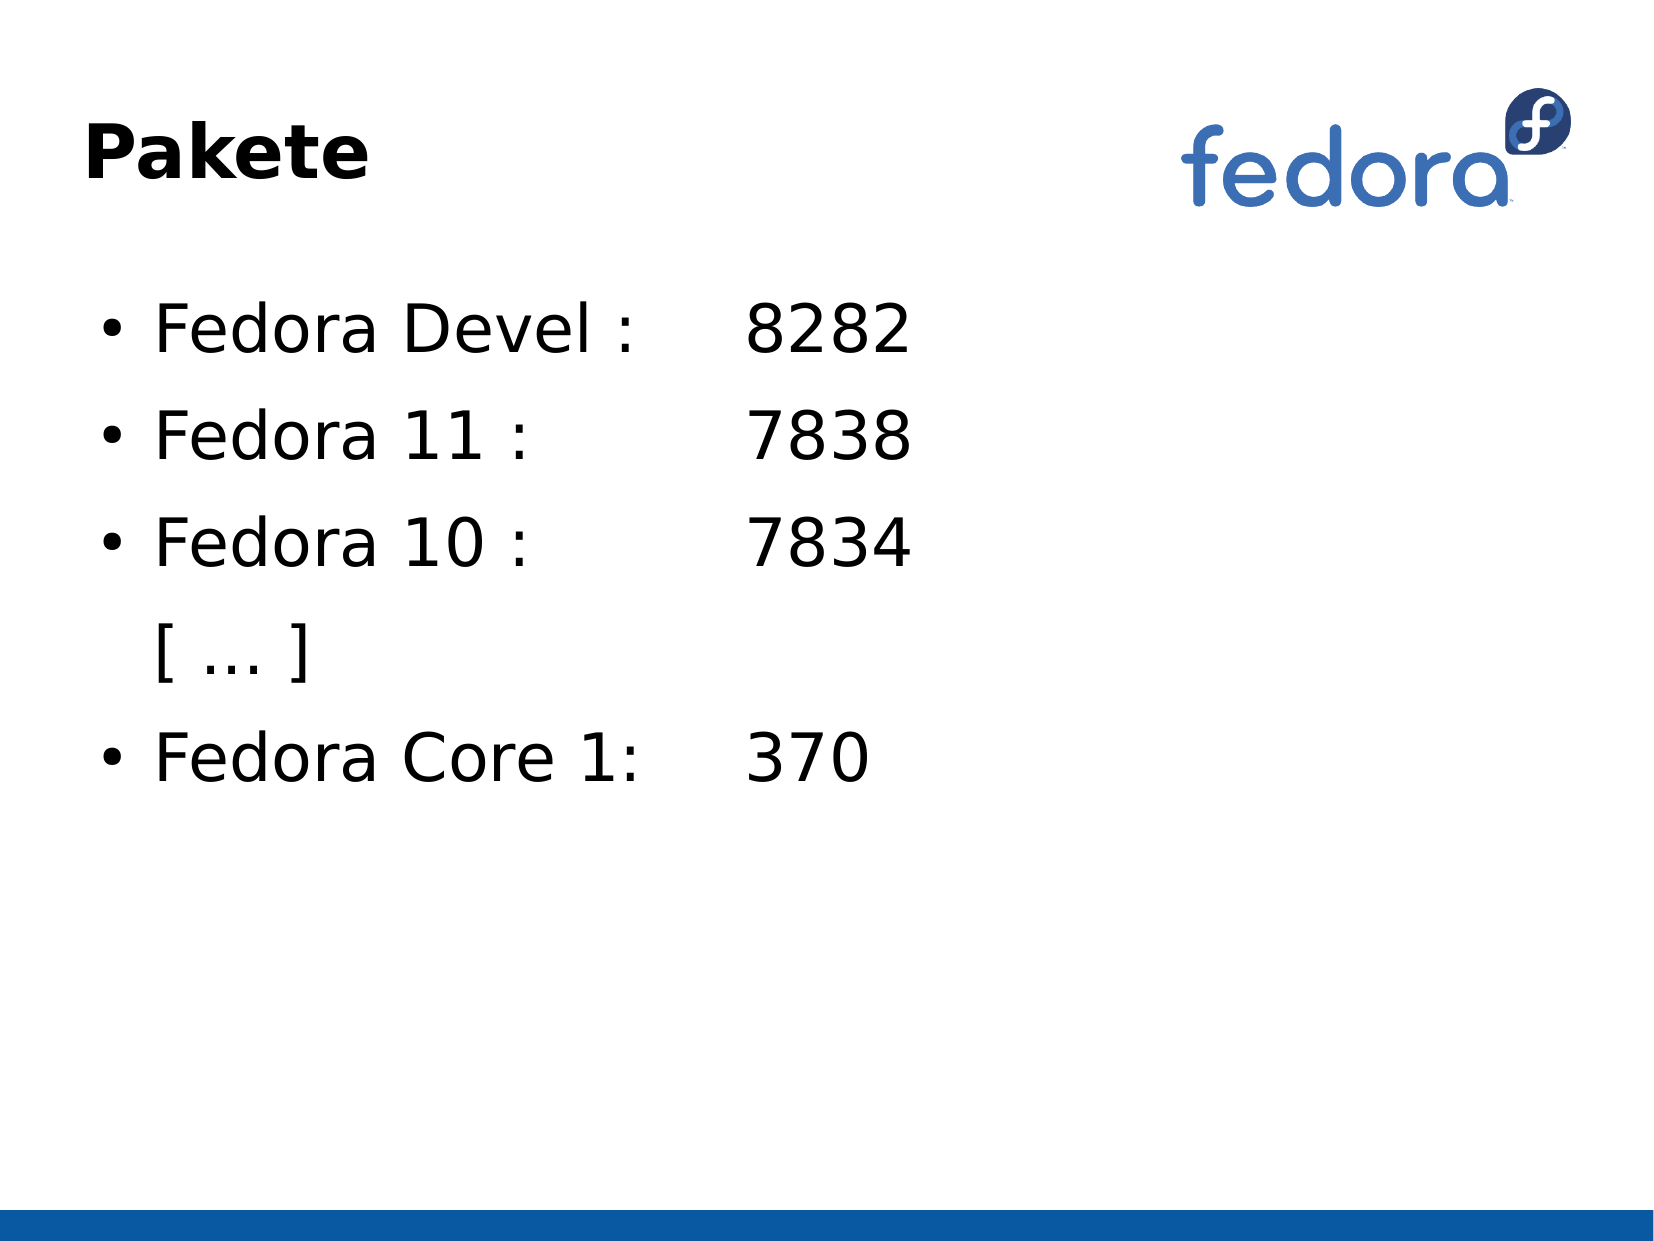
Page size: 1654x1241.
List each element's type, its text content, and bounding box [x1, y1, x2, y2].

picture [1182, 88, 1571, 207]
picture [0, 1210, 1654, 1241]
title Pakete [82, 49, 1182, 257]
list Fedora Devel : 8282 Fedora 11 : 7838 Fedora 10 : 7834 [ ... ] Fedora Core 1: 370 [82, 290, 1571, 1094]
